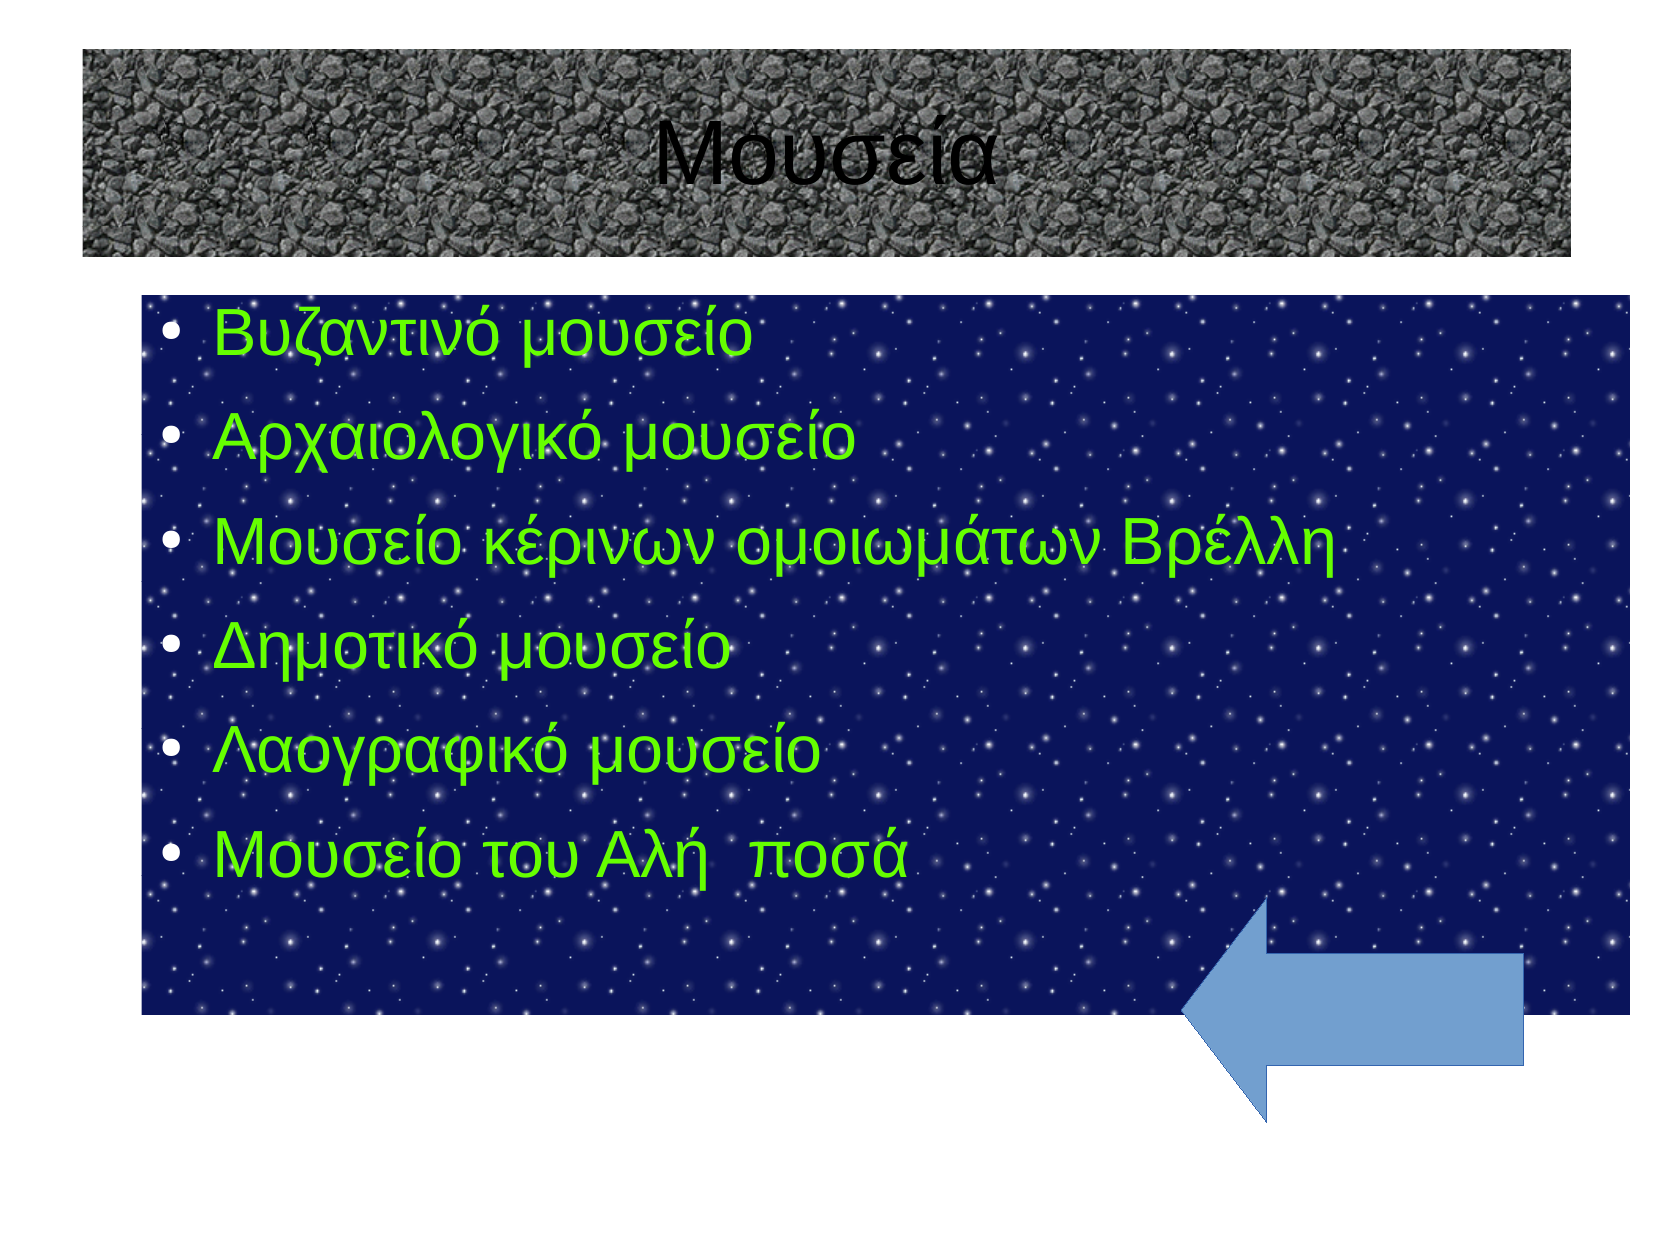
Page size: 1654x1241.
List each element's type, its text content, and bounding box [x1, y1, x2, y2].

list Βυζαντινό μουσείο Αρχαιολογικό μουσείο Μουσείο κέρινων ομοιωμάτων Βρέλλη Δημοτικό μουσείο Λαογραφικό μουσείο Μουσείο του Αλή ποσά [141, 295, 1630, 1015]
text_box [1181, 897, 1524, 1123]
title Μουσεία [82, 49, 1571, 257]
